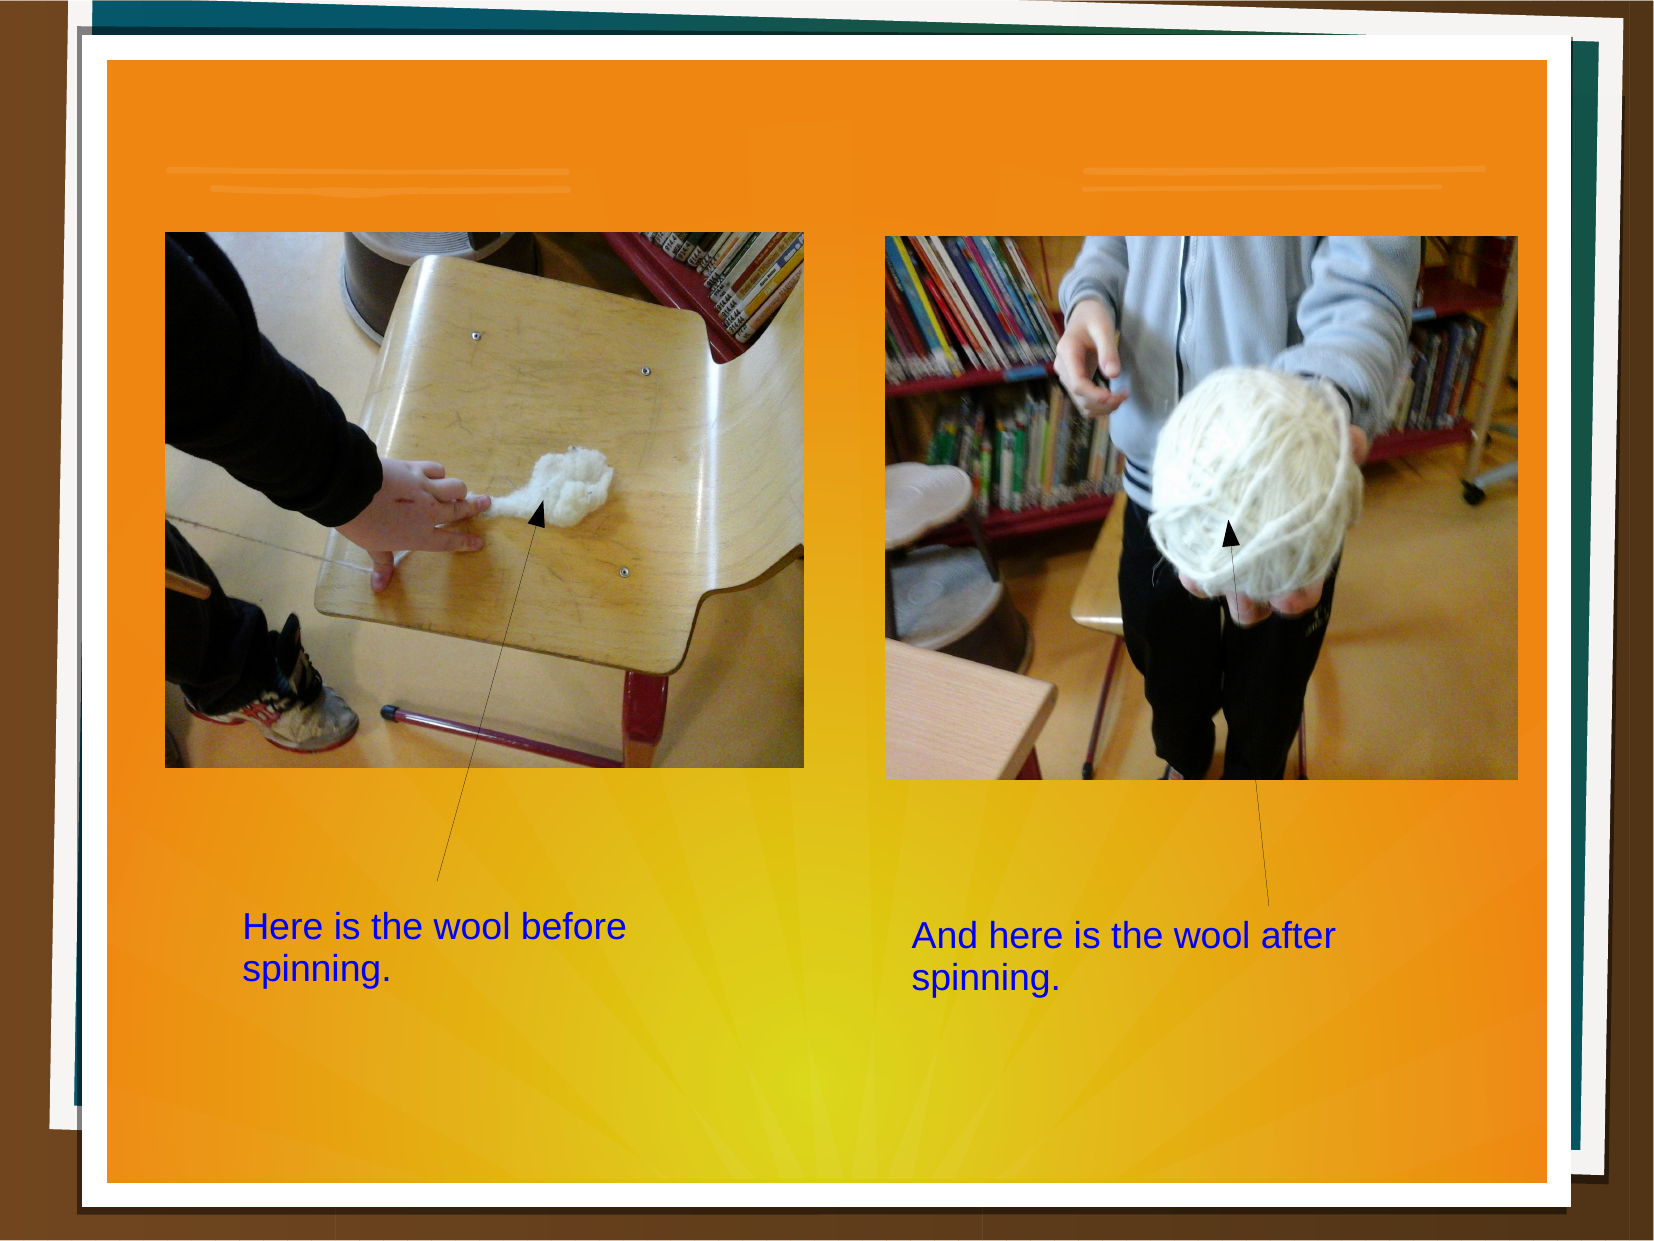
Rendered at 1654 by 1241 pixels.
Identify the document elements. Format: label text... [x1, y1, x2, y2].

text_box Here is the wool before spinning. [227, 855, 702, 997]
picture [165, 232, 804, 768]
text_box And here is the wool after spinning. [896, 864, 1511, 964]
picture [885, 236, 1518, 780]
